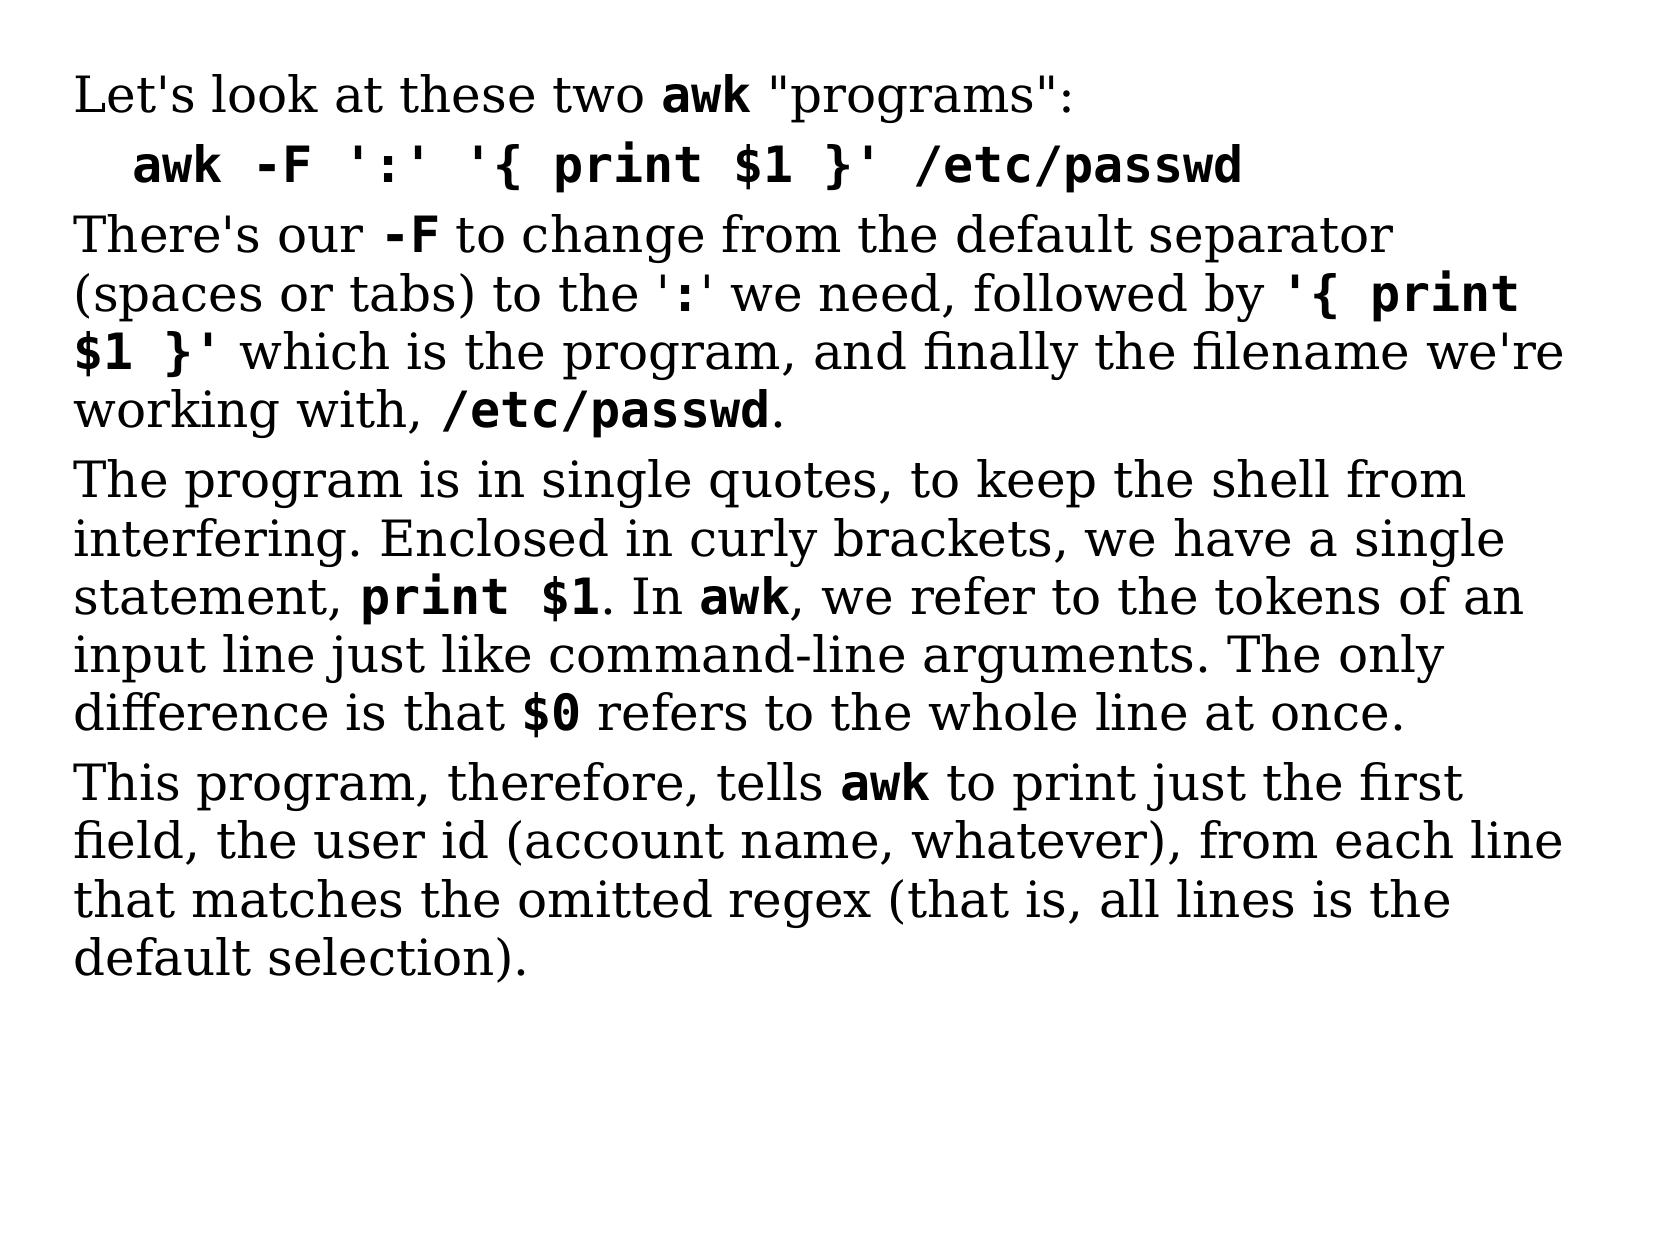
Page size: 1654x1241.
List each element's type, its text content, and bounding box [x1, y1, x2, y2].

text_box Let's look at these two awk "programs": awk -F ':' '{ print $1 }' /etc/passwd There's our -F to change from the default separator (spaces or tabs) to the ':' we need, followed by '{ print $1 }' which is the program, and finally the filename we're working with, /etc/passwd. The program is in single quotes, to keep the shell from interfering. Enclosed in curly brackets, we have a single statement, print $1. In awk, we refer to the tokens of an input line just like command-line arguments. The only difference is that $0 refers to the whole line at once. This program, therefore, tells awk to print just the first field, the user id (account name, whatever), from each line that matches the omitted regex (that is, all lines is the default selection). [59, 59, 1595, 995]
